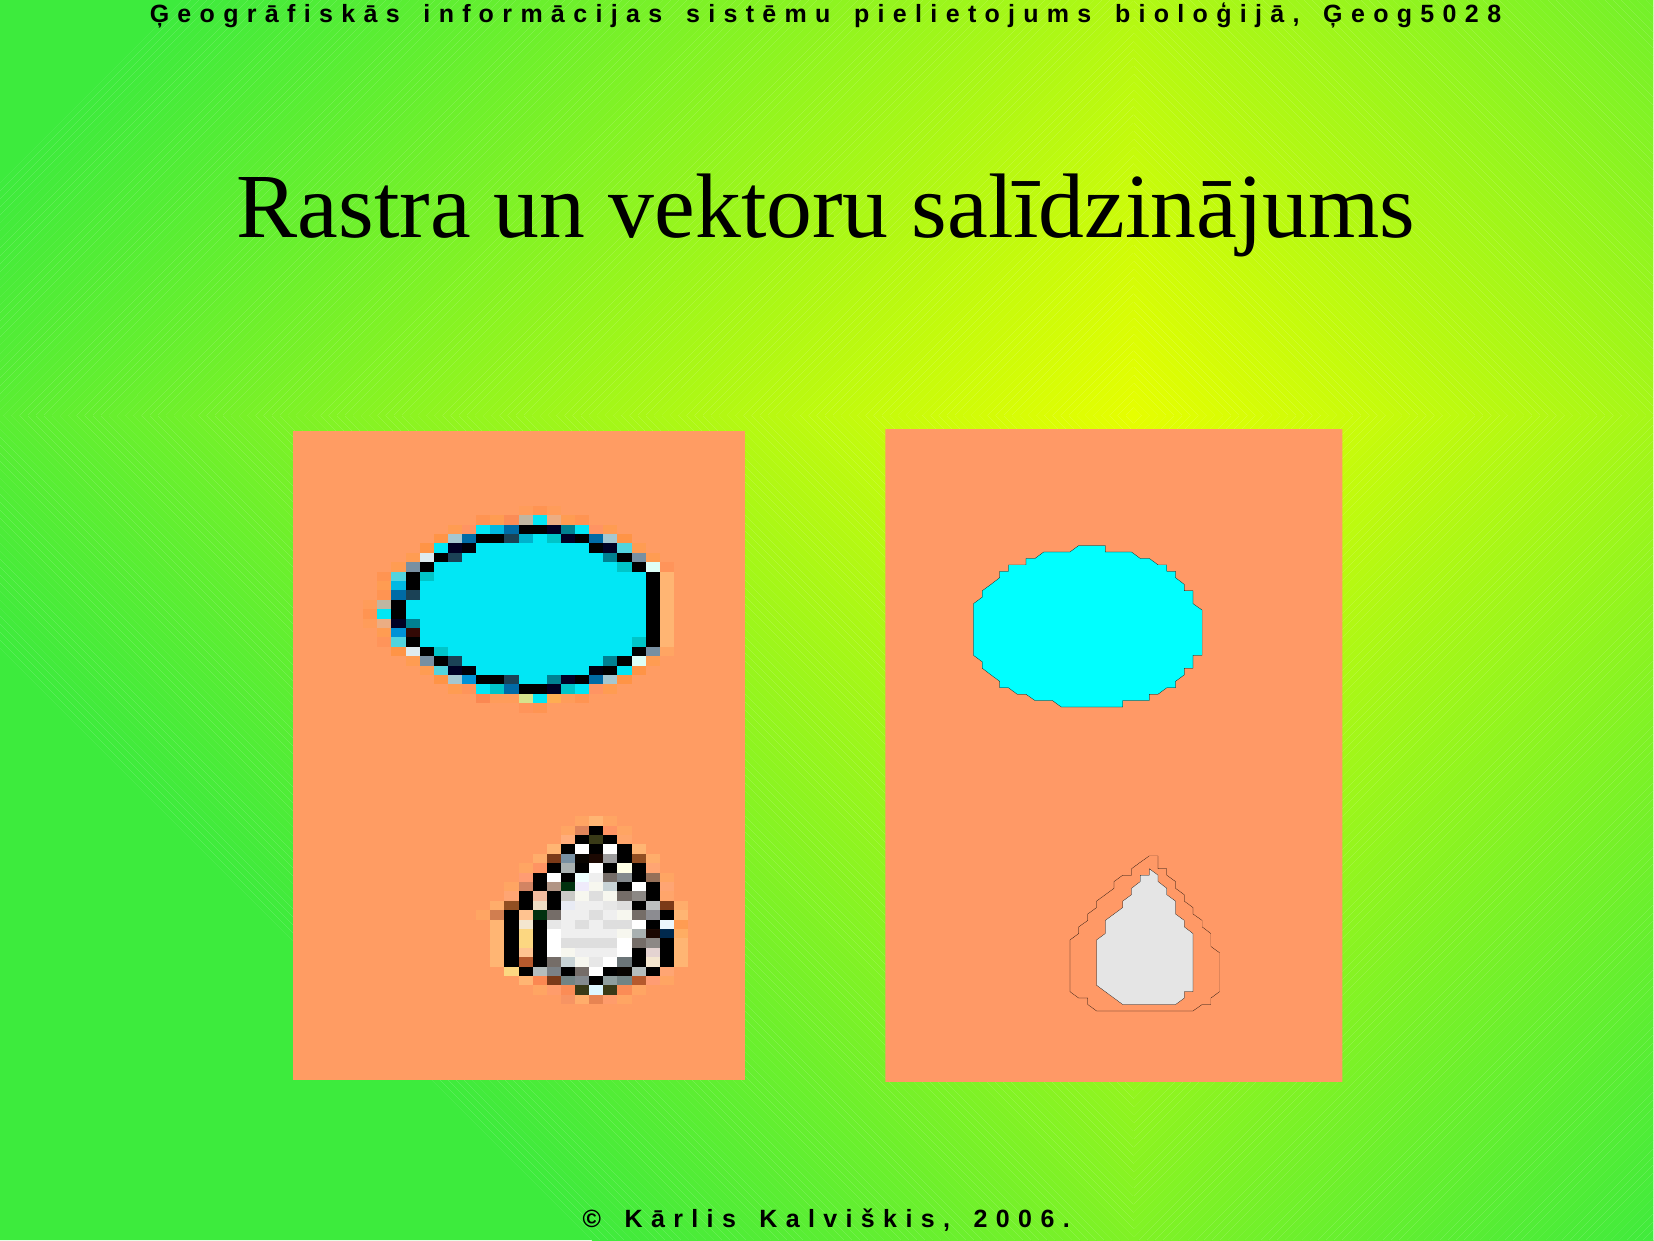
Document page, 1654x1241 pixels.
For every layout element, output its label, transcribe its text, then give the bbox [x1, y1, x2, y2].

picture [293, 431, 745, 1080]
picture [885, 429, 1343, 1082]
title Rastra un vektoru salīdzinājums [121, 102, 1534, 311]
